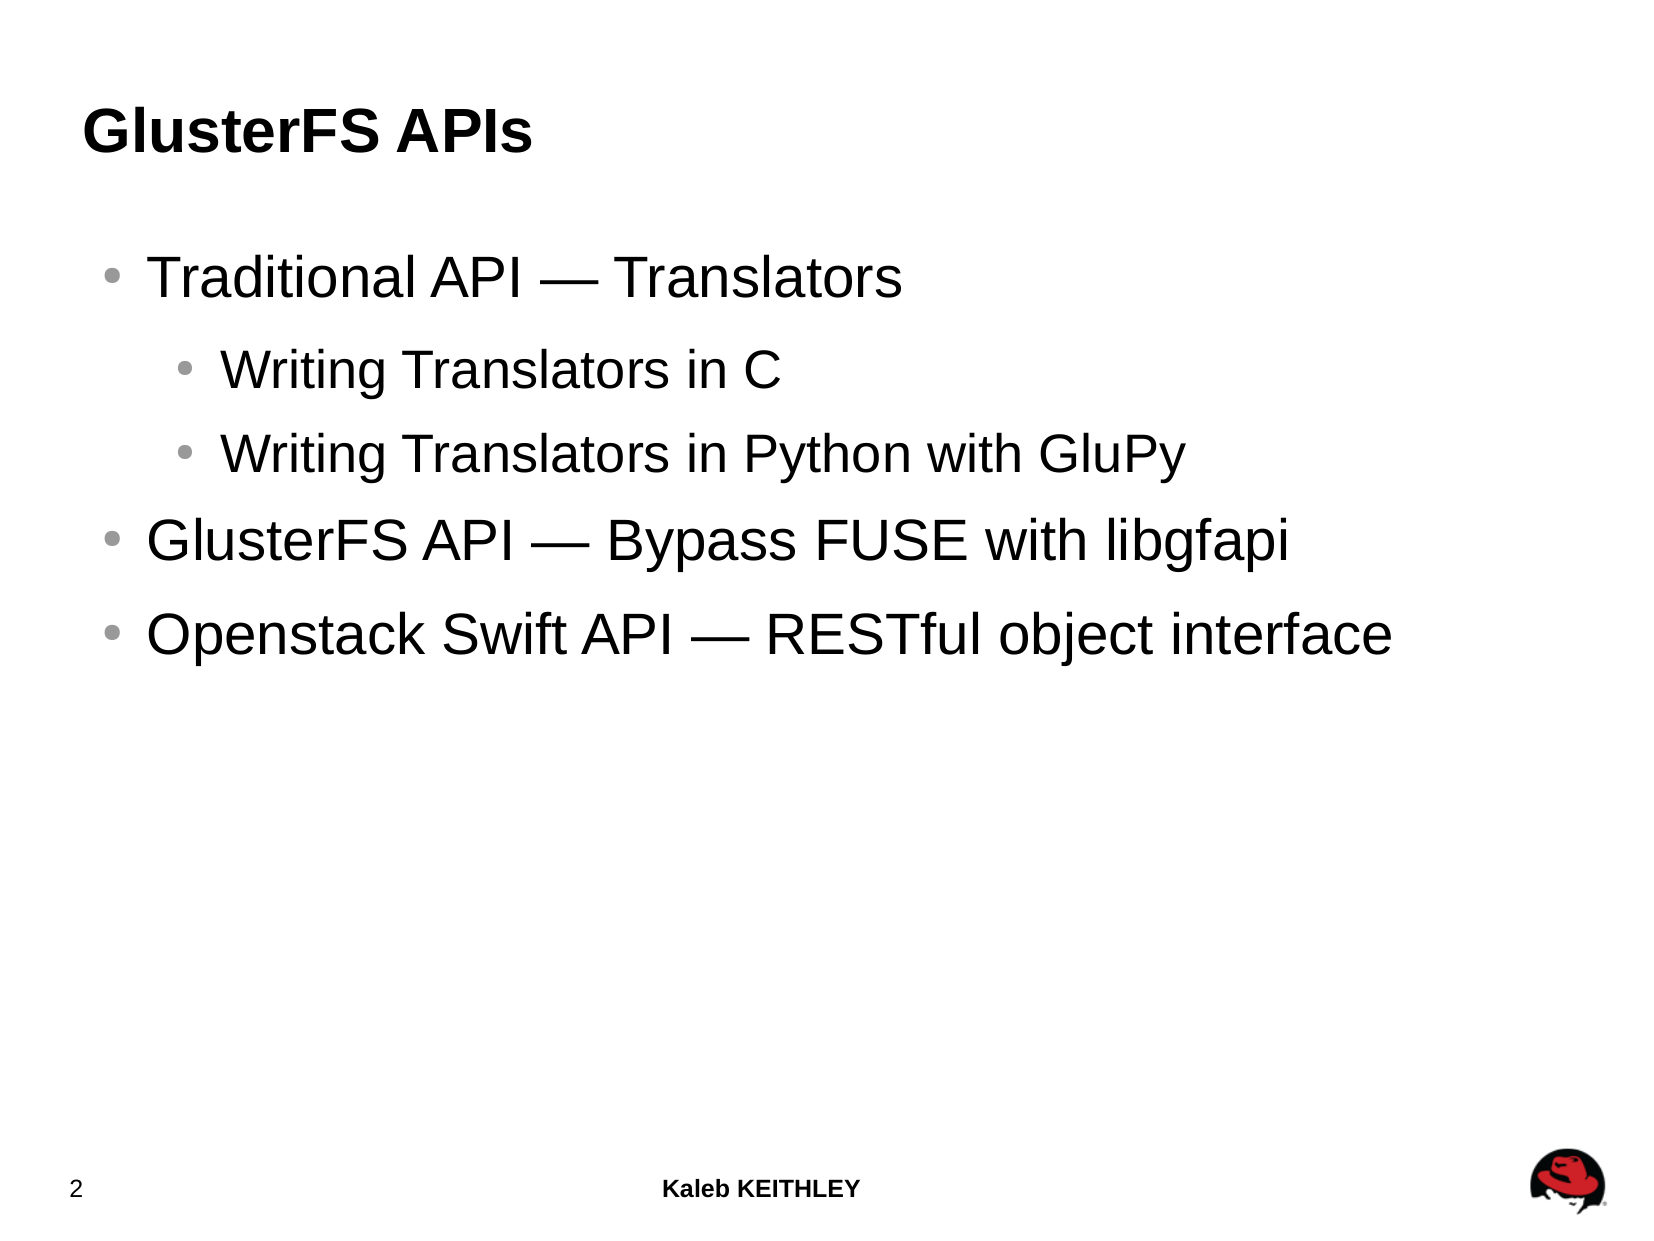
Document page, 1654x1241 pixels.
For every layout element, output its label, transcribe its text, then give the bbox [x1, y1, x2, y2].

picture [1529, 1146, 1613, 1224]
title GlusterFS APIs [82, 37, 1571, 226]
list Traditional API — Translators Writing Translators in C Writing Translators in Python with GluPy GlusterFS API — Bypass FUSE with libgfapi Openstack Swift API — RESTful object interface [86, 244, 1576, 1039]
